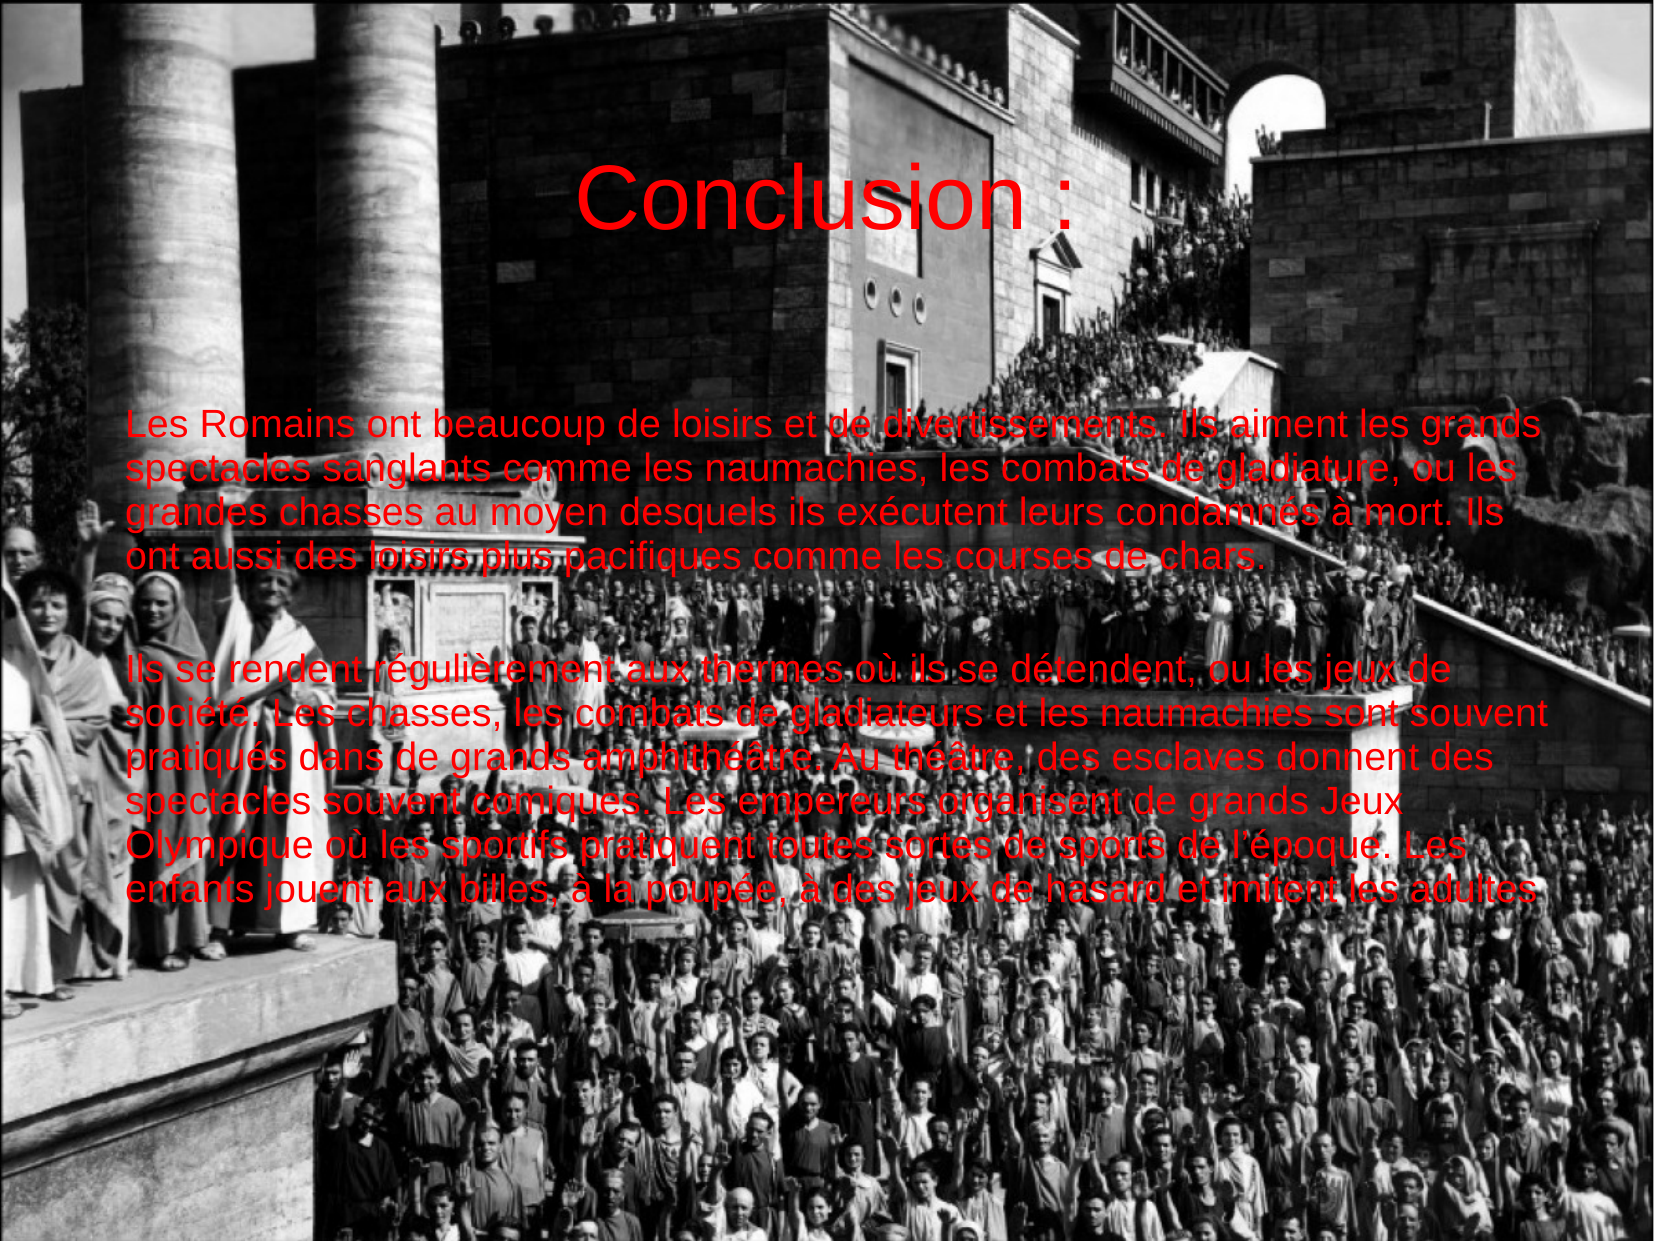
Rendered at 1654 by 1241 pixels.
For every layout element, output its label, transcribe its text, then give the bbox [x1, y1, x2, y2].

list Les Romains ont beaucoup de loisirs et de divertissements. Ils aiment les grands spectacles sanglants comme les naumachies, les combats de gladiature, ou les grandes chasses au moyen desquels ils exécutent leurs condamnés à mort. Ils ont aussi des loisirs plus pacifiques comme les courses de chars. Ils se rendent régulièrement aux thermes où ils se détendent, ou les jeux de société. Les chasses, les combats de gladiateurs et les naumachies sont souvent pratiqués dans de grands amphithéâtre. Au théâtre, des esclaves donnent des spectacles souvent comiques. Les empereurs organisent de grands Jeux Olympique où les sportifs pratiquent toutes sortes de sports de l’époque. Les enfants jouent aux billes, à la poupée, à des jeux de hasard et imitent les adultes [94, 401, 1550, 932]
picture [0, 0, 1654, 1241]
title Conclusion : [82, 94, 1571, 302]
